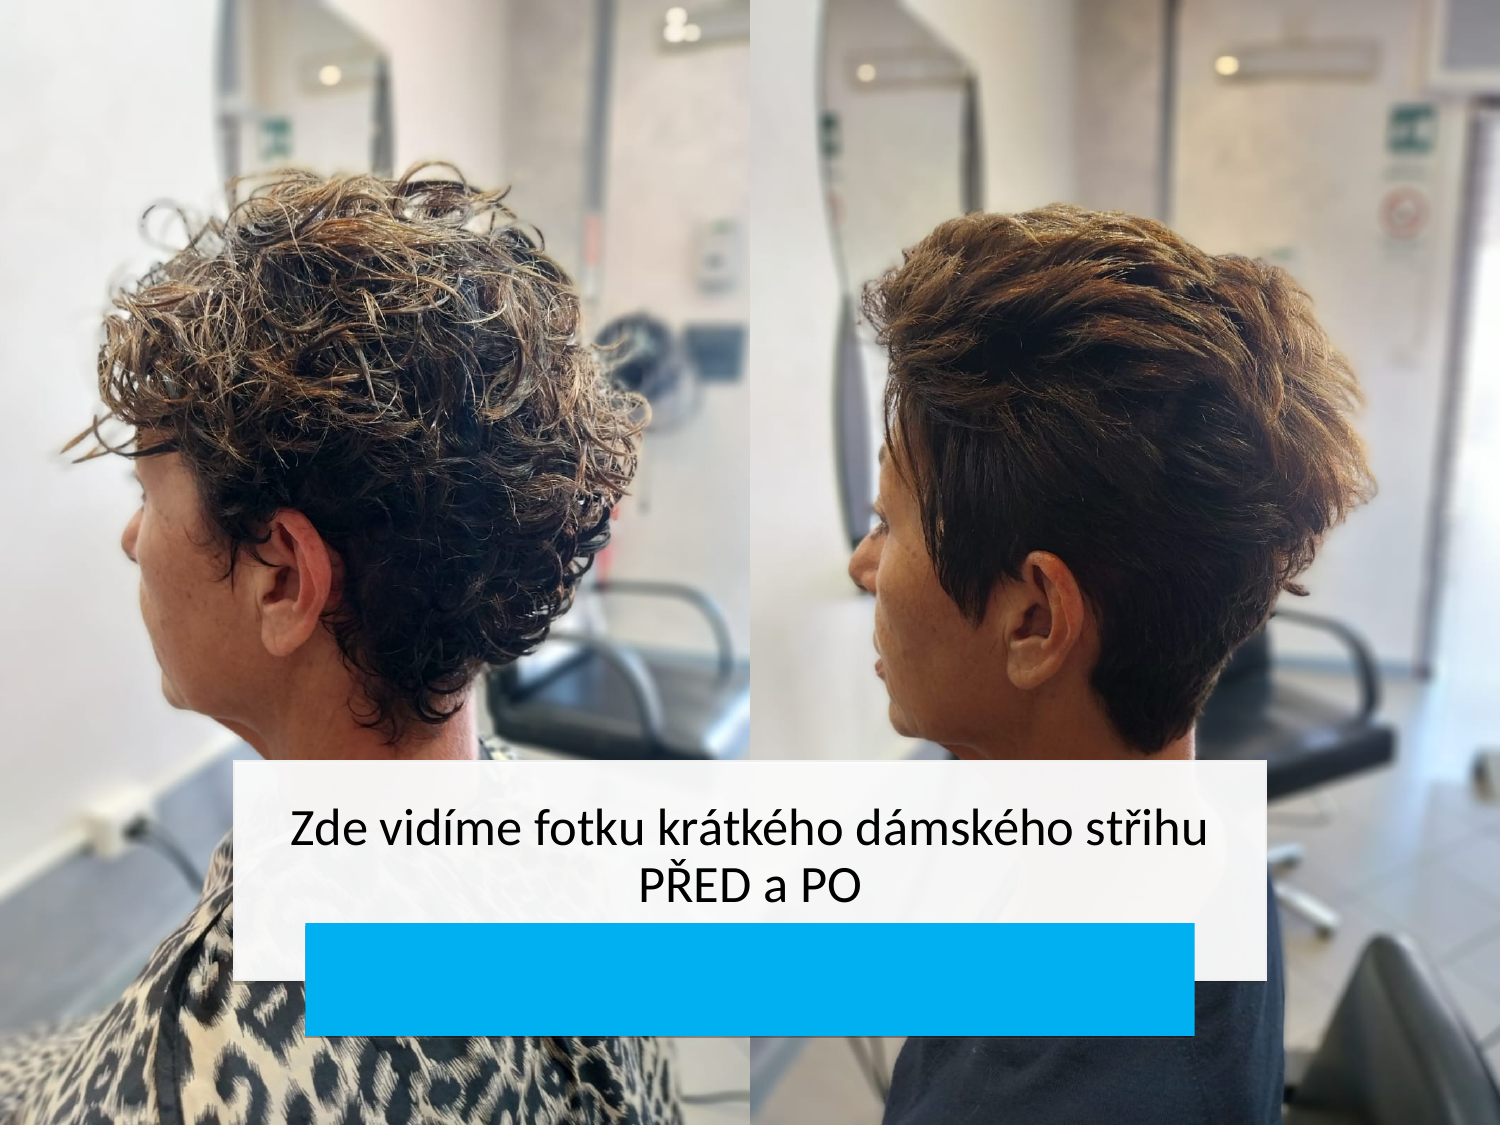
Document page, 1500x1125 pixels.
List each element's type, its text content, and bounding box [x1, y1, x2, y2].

text_box [234, 761, 1266, 1036]
title Zde vidíme fotku krátkého dámského střihu PŘED a PO [258, 792, 1242, 922]
picture [0, 0, 1500, 1125]
